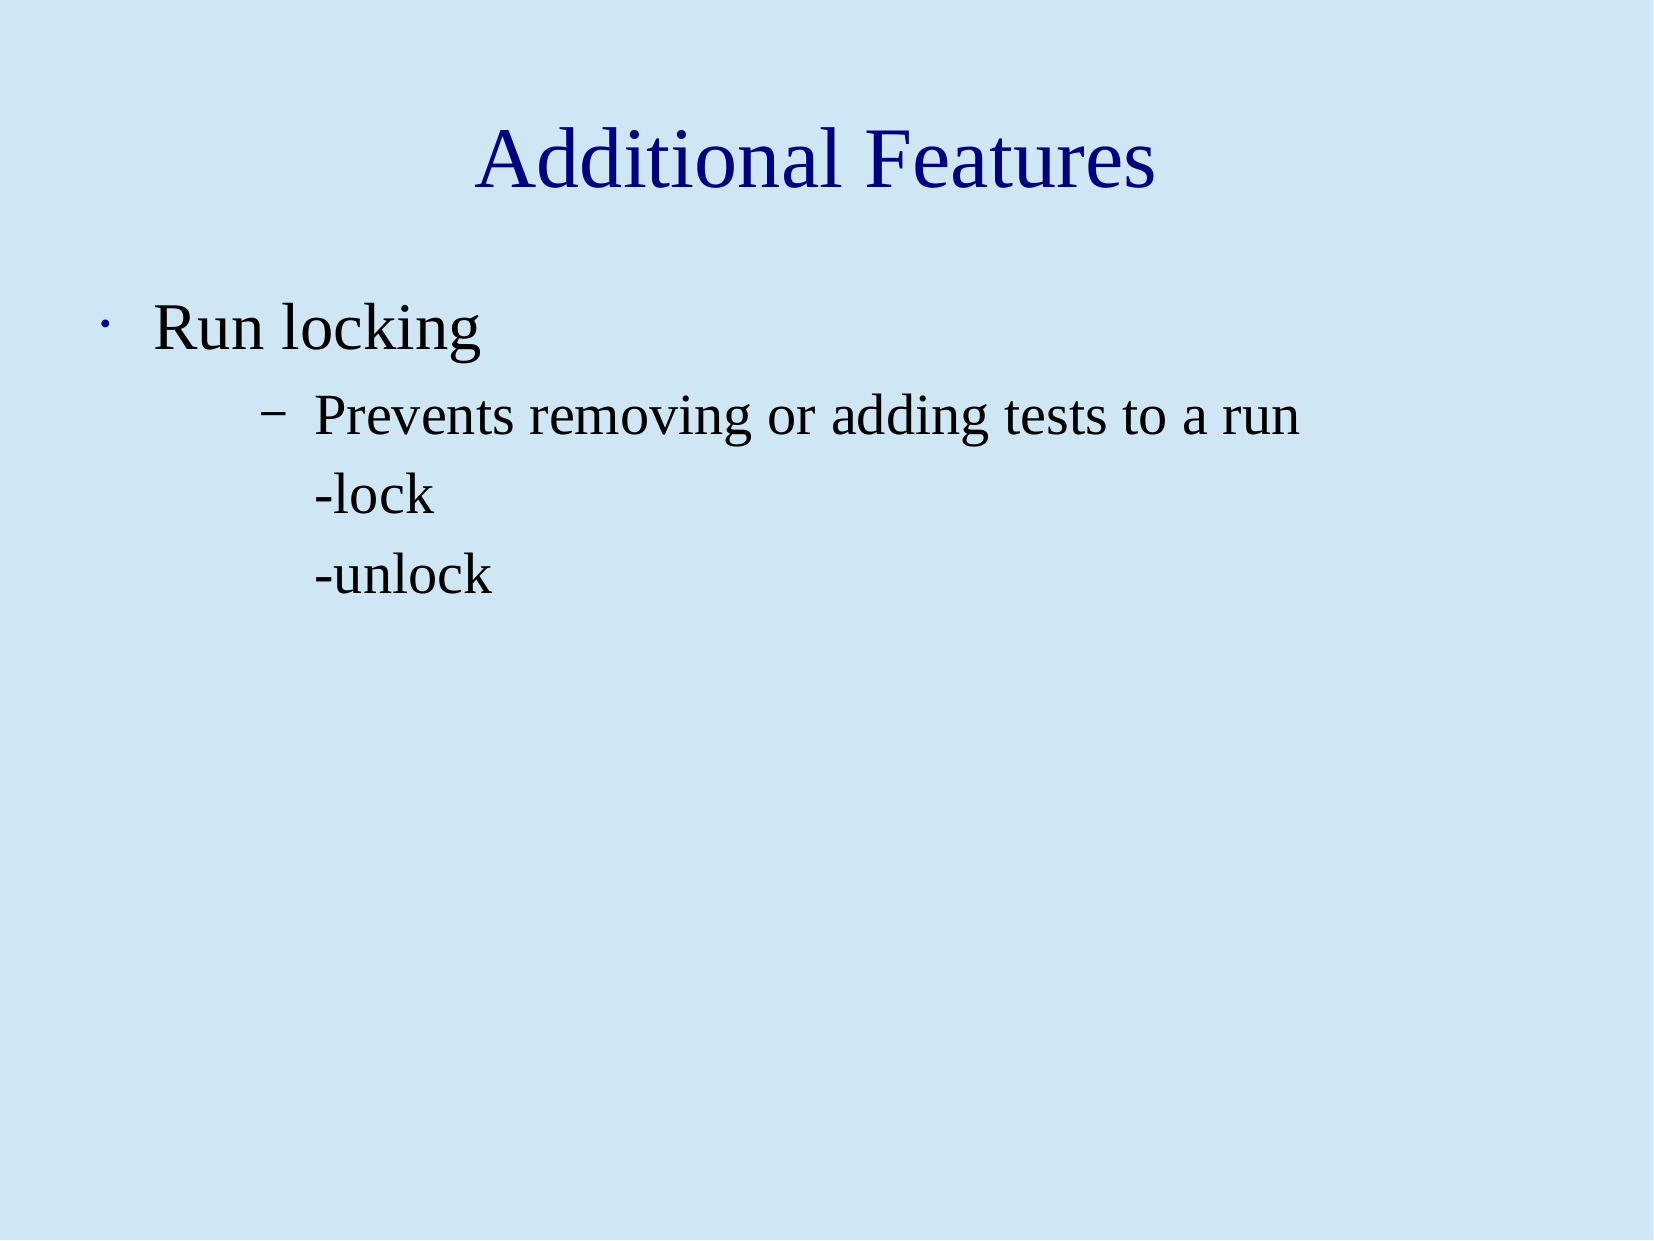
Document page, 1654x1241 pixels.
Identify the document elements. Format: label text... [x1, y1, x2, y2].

title Additional Features [82, 55, 1571, 263]
list Run locking Prevents removing or adding tests to a run -lock -unlock [82, 290, 1571, 1010]
